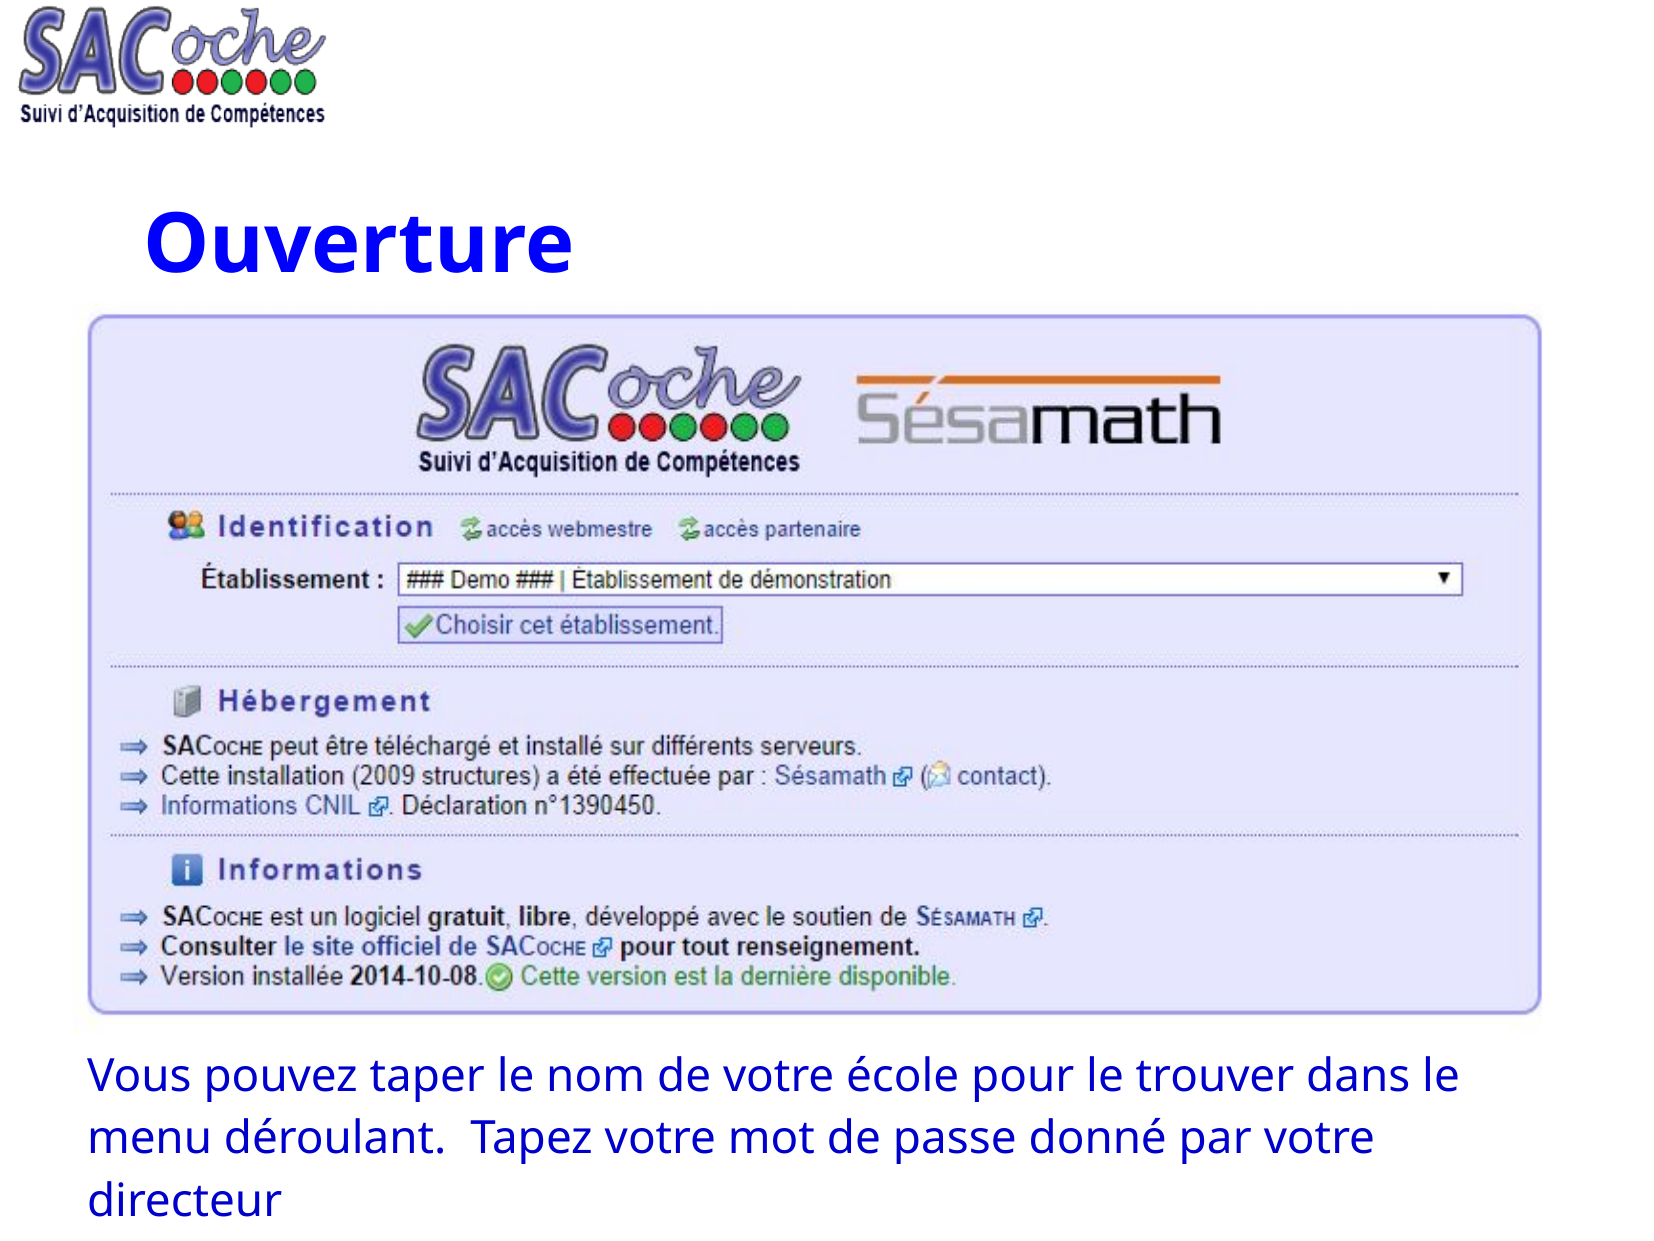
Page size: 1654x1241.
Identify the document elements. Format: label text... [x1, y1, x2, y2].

picture [13, 1, 331, 130]
picture [73, 303, 1565, 1037]
text_box Vous pouvez taper le nom de votre école pour le trouver dans le menu déroulant. Tapez votre mot de passe donné par votre directeur [72, 1034, 1565, 1241]
list Ouverture [72, 183, 1561, 889]
